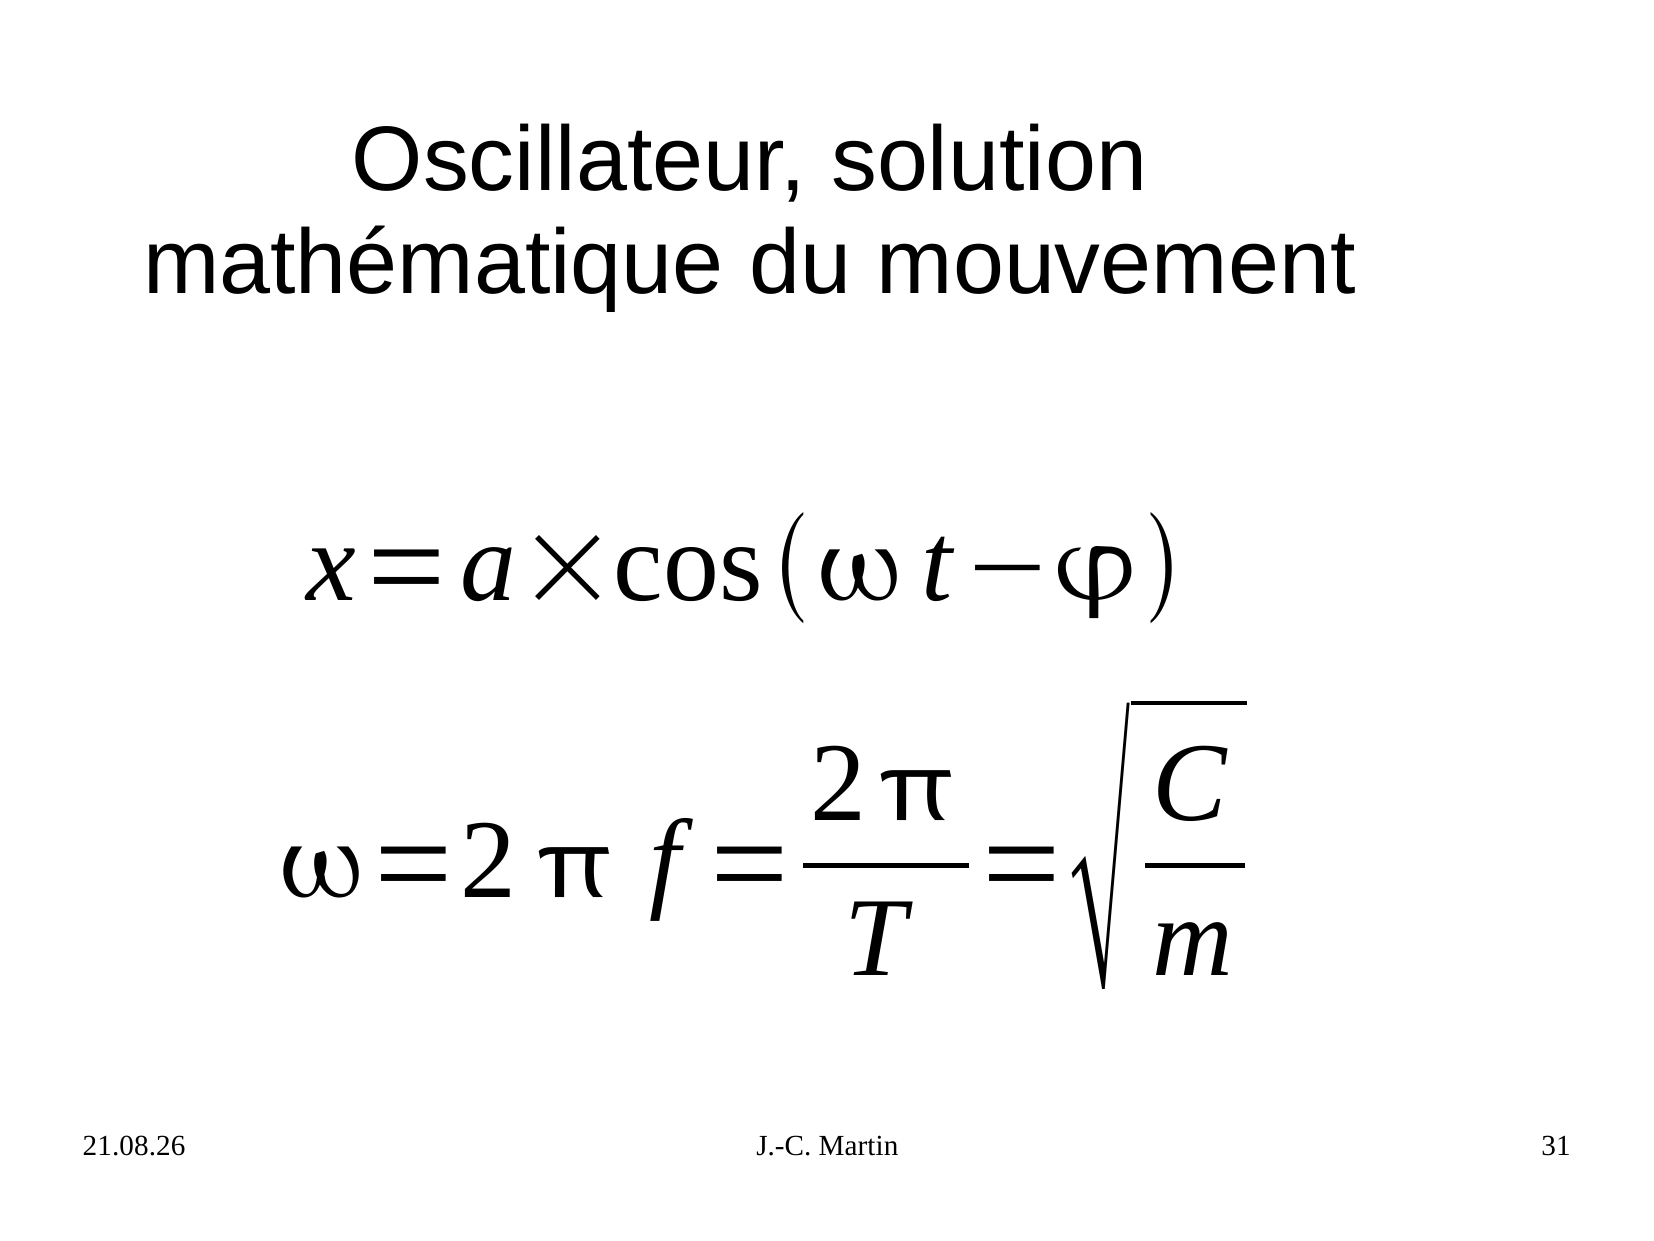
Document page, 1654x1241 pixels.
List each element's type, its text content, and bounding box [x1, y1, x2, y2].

chart [250, 693, 1277, 1006]
title Oscillateur, solution mathématique du mouvement [112, 99, 1388, 343]
chart [271, 494, 1208, 632]
